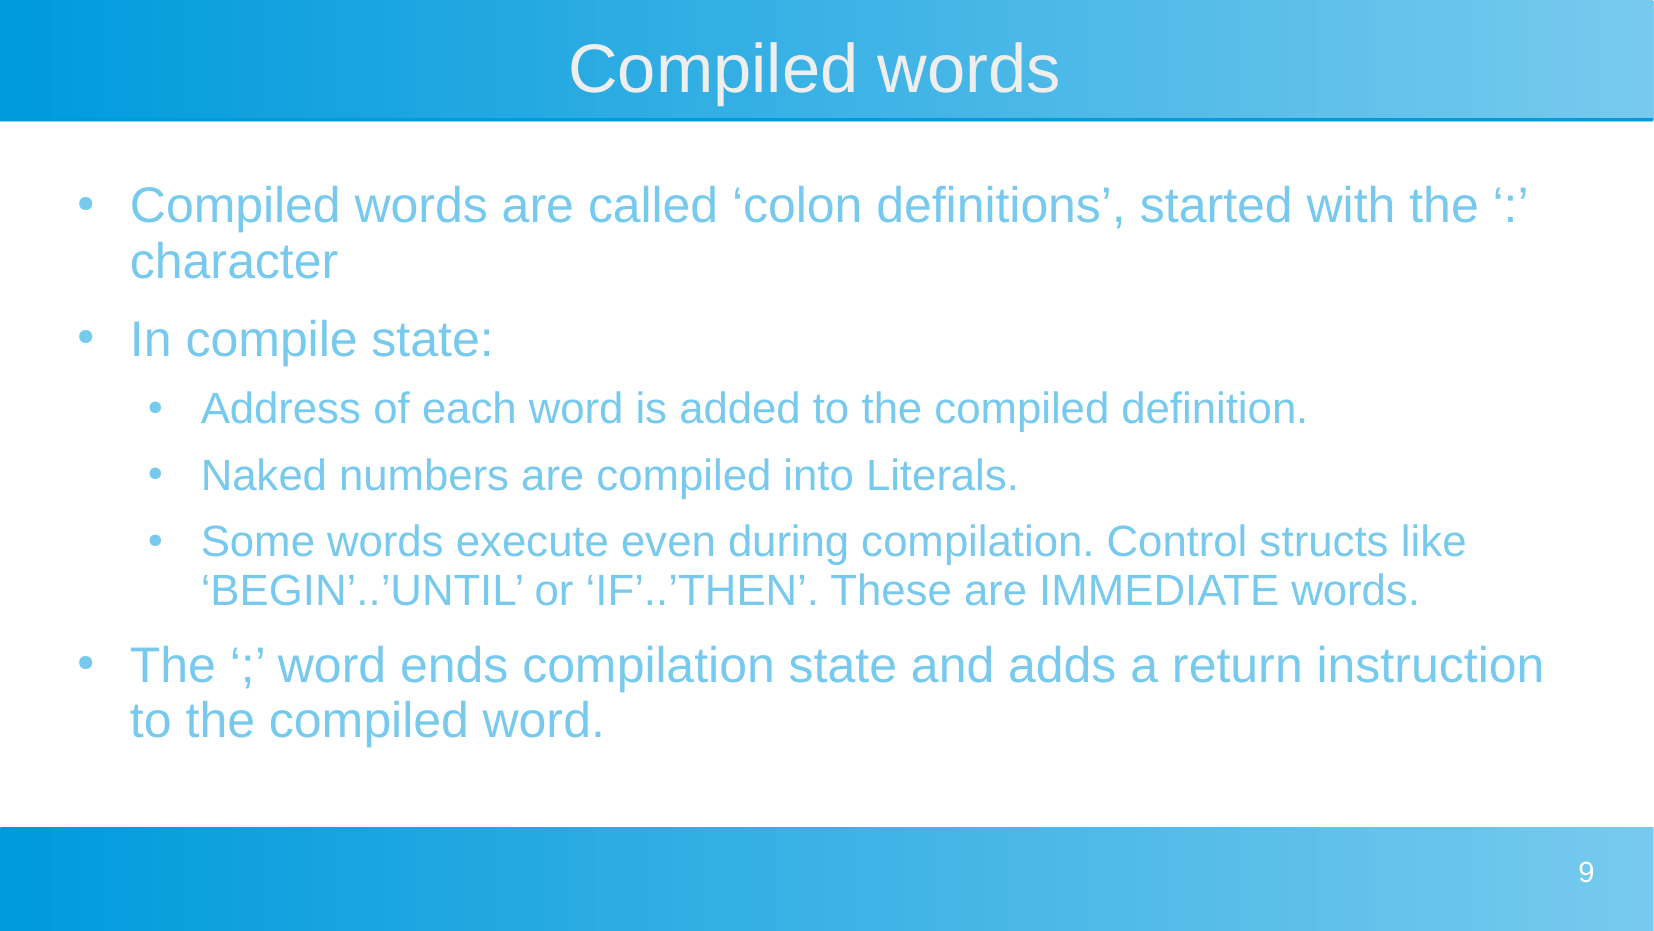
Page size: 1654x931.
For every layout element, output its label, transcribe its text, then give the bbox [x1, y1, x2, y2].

list Compiled words are called ‘colon definitions’, started with the ‘:’ character In compile state: Address of each word is added to the compiled definition. Naked numbers are compiled into Literals. Some words execute even during compilation. Control structs like ‘BEGIN’..’UNTIL’ or ‘IF’..’THEN’. These are IMMEDIATE words. The ‘;’ word ends compilation state and adds a return instruction to the compiled word. [59, 177, 1595, 768]
title Compiled words [59, 29, 1595, 108]
